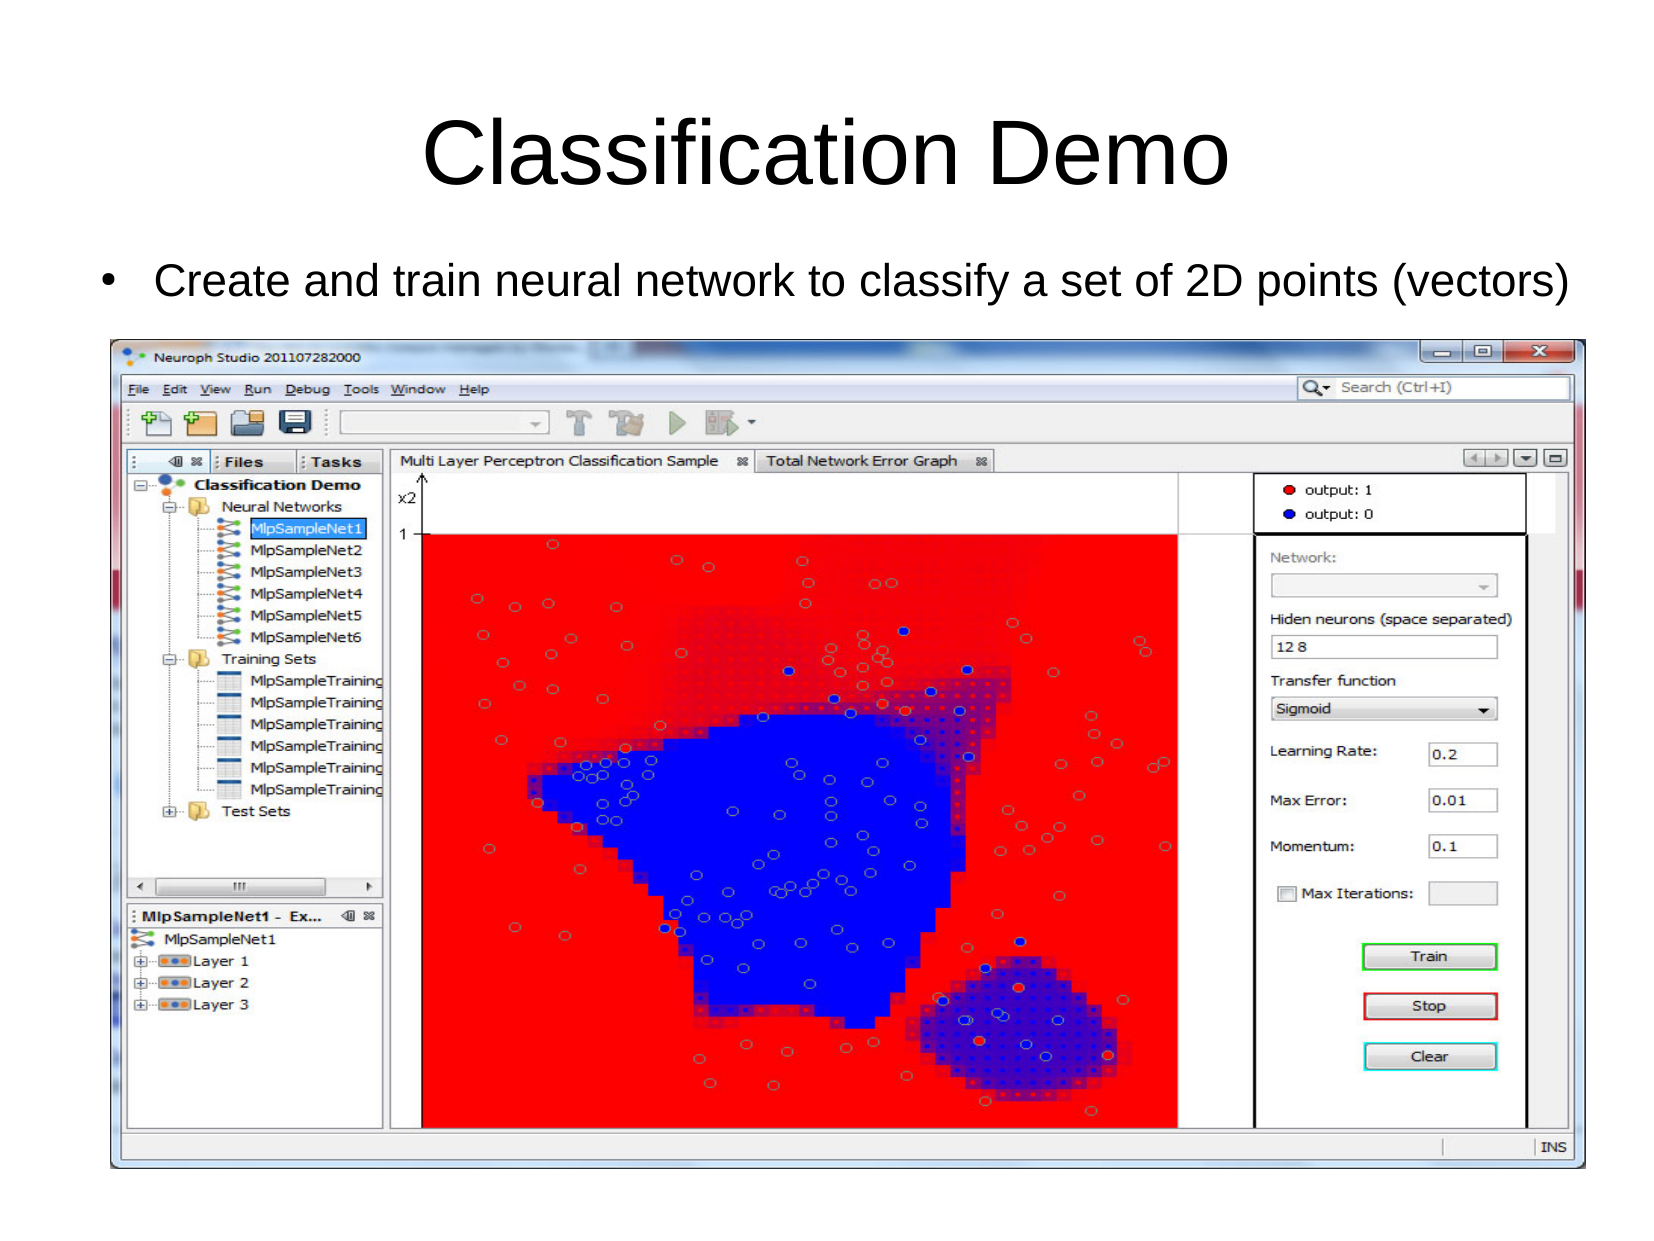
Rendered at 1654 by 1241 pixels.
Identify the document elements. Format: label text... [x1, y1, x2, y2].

picture [110, 339, 1586, 1169]
list Create and train neural network to classify a set of 2D points (vectors) [82, 254, 1613, 338]
title Classification Demo [82, 49, 1571, 254]
